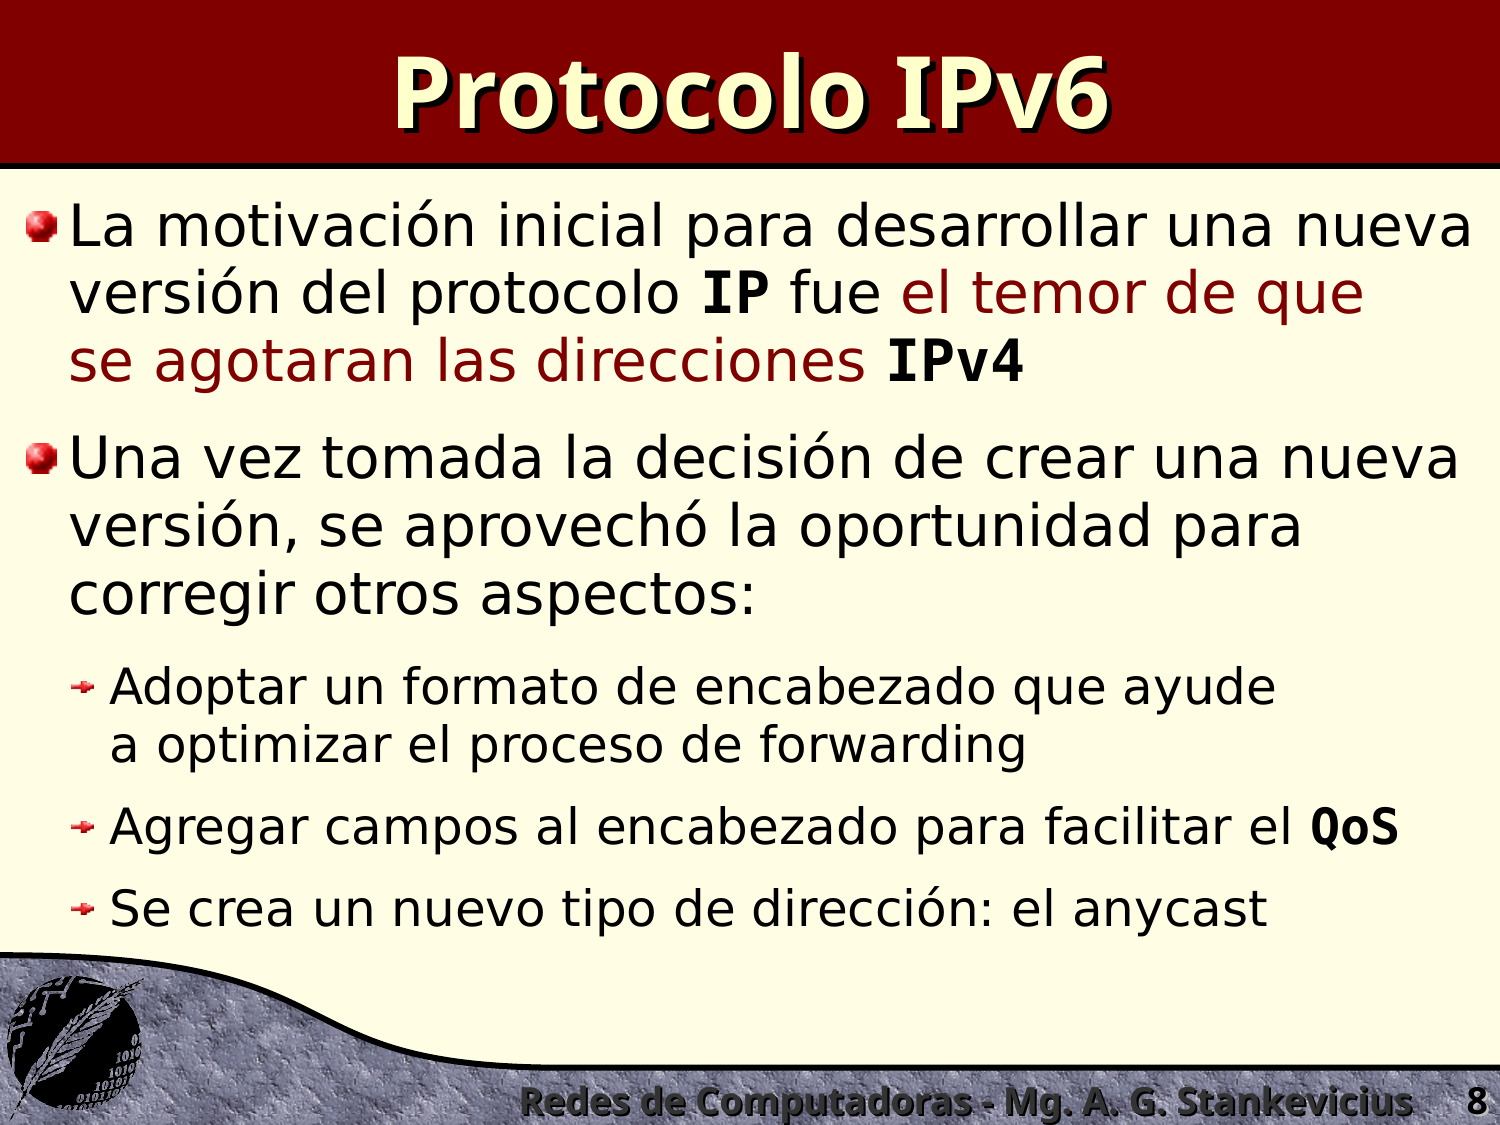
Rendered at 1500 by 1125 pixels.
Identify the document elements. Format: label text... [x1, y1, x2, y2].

title Protocolo IPv6 [15, 5, 1485, 160]
picture [790, 1100, 795, 1110]
list La motivación inicial para desarrollar una nueva versión del protocolo IP fue el temor de que se agotaran las direcciones IPv4 Una vez tomada la decisión de crear una nueva versión, se aprovechó la oportunidad para corregir otros aspectos: Adoptar un formato de encabezado que ayude a optimizar el proceso de forwarding Agregar campos al encabezado para facilitar el QoS Se crea un nuevo tipo de dirección: el anycast [11, 192, 1486, 939]
picture [1047, 1100, 1054, 1110]
picture [0, 959, 1500, 1125]
